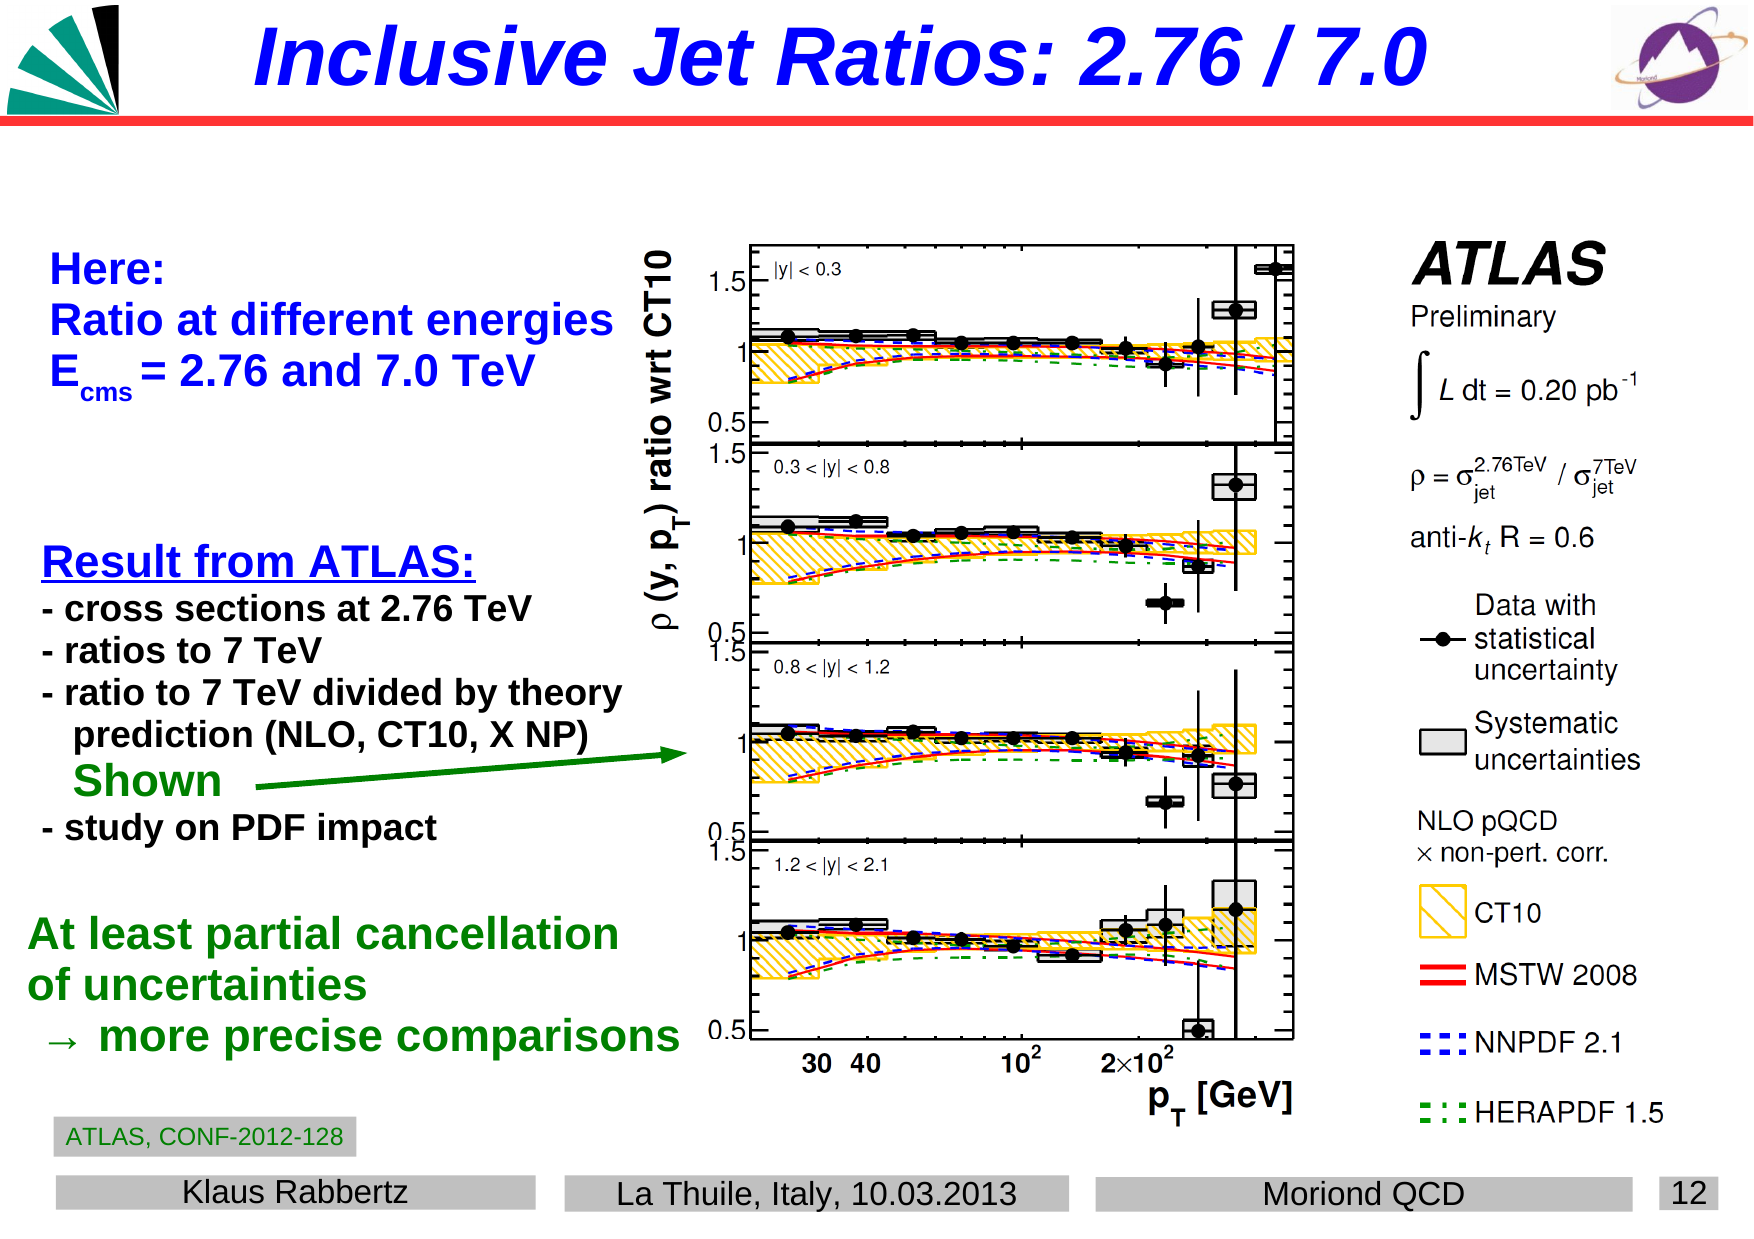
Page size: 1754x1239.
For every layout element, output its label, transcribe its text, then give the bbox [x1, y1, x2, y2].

picture [7, 5, 119, 116]
text_box Result from ATLAS: - cross sections at 2.76 TeV - ratios to 7 TeV - ratio to 7 TeV divided by theory prediction (NLO, CT10, X NP) Shown - study on PDF impact [29, 530, 634, 855]
text_box At least partial cancellation of uncertainties → more precise comparisons [15, 901, 694, 1068]
title Inclusive Jet Ratios: 2.76 / 7.0 [123, 0, 1606, 114]
picture [630, 226, 1313, 1139]
text_box Here: Ratio at different energies Ecms = 2.76 and 7.0 TeV [37, 236, 627, 414]
text_box ATLAS, CONF-2012-128 [53, 1116, 357, 1157]
picture [1611, 5, 1748, 110]
picture [1376, 220, 1712, 1161]
